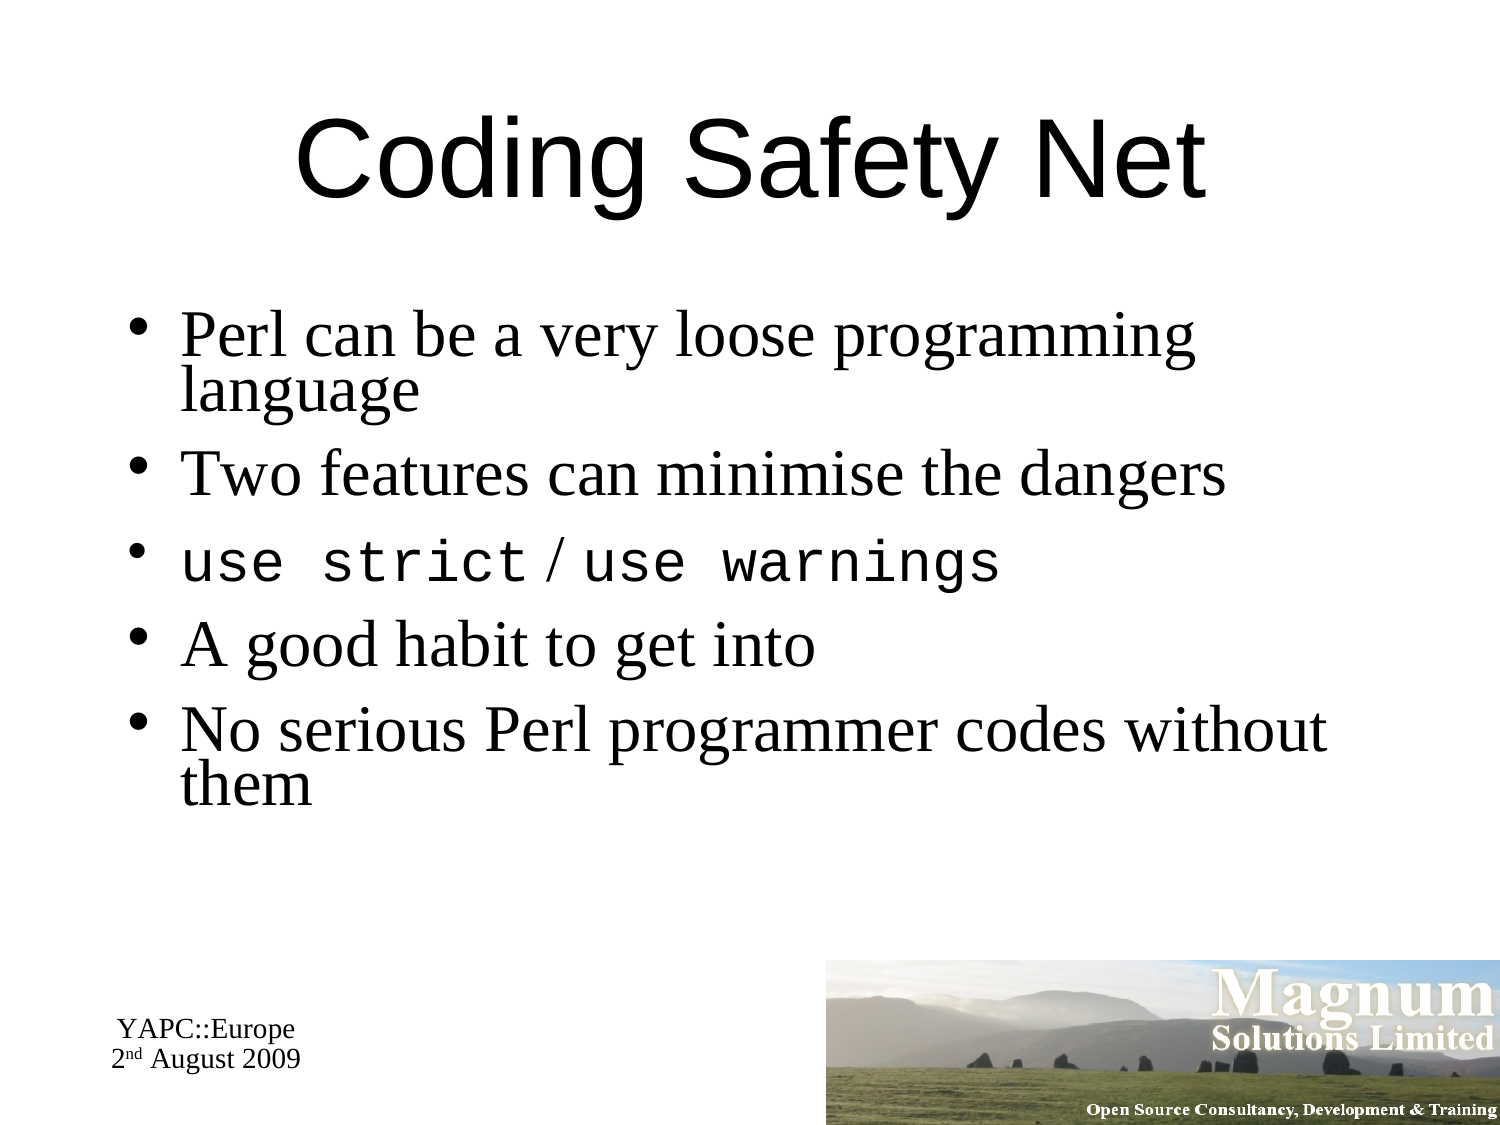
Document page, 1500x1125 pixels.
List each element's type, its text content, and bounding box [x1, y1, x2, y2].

title Coding Safety Net [110, 19, 1391, 296]
list Perl can be a very loose programming language Two features can minimise the dangers use strict / use warnings A good habit to get into No serious Perl programmer codes without them [110, 312, 1391, 1006]
picture [826, 960, 1500, 1125]
